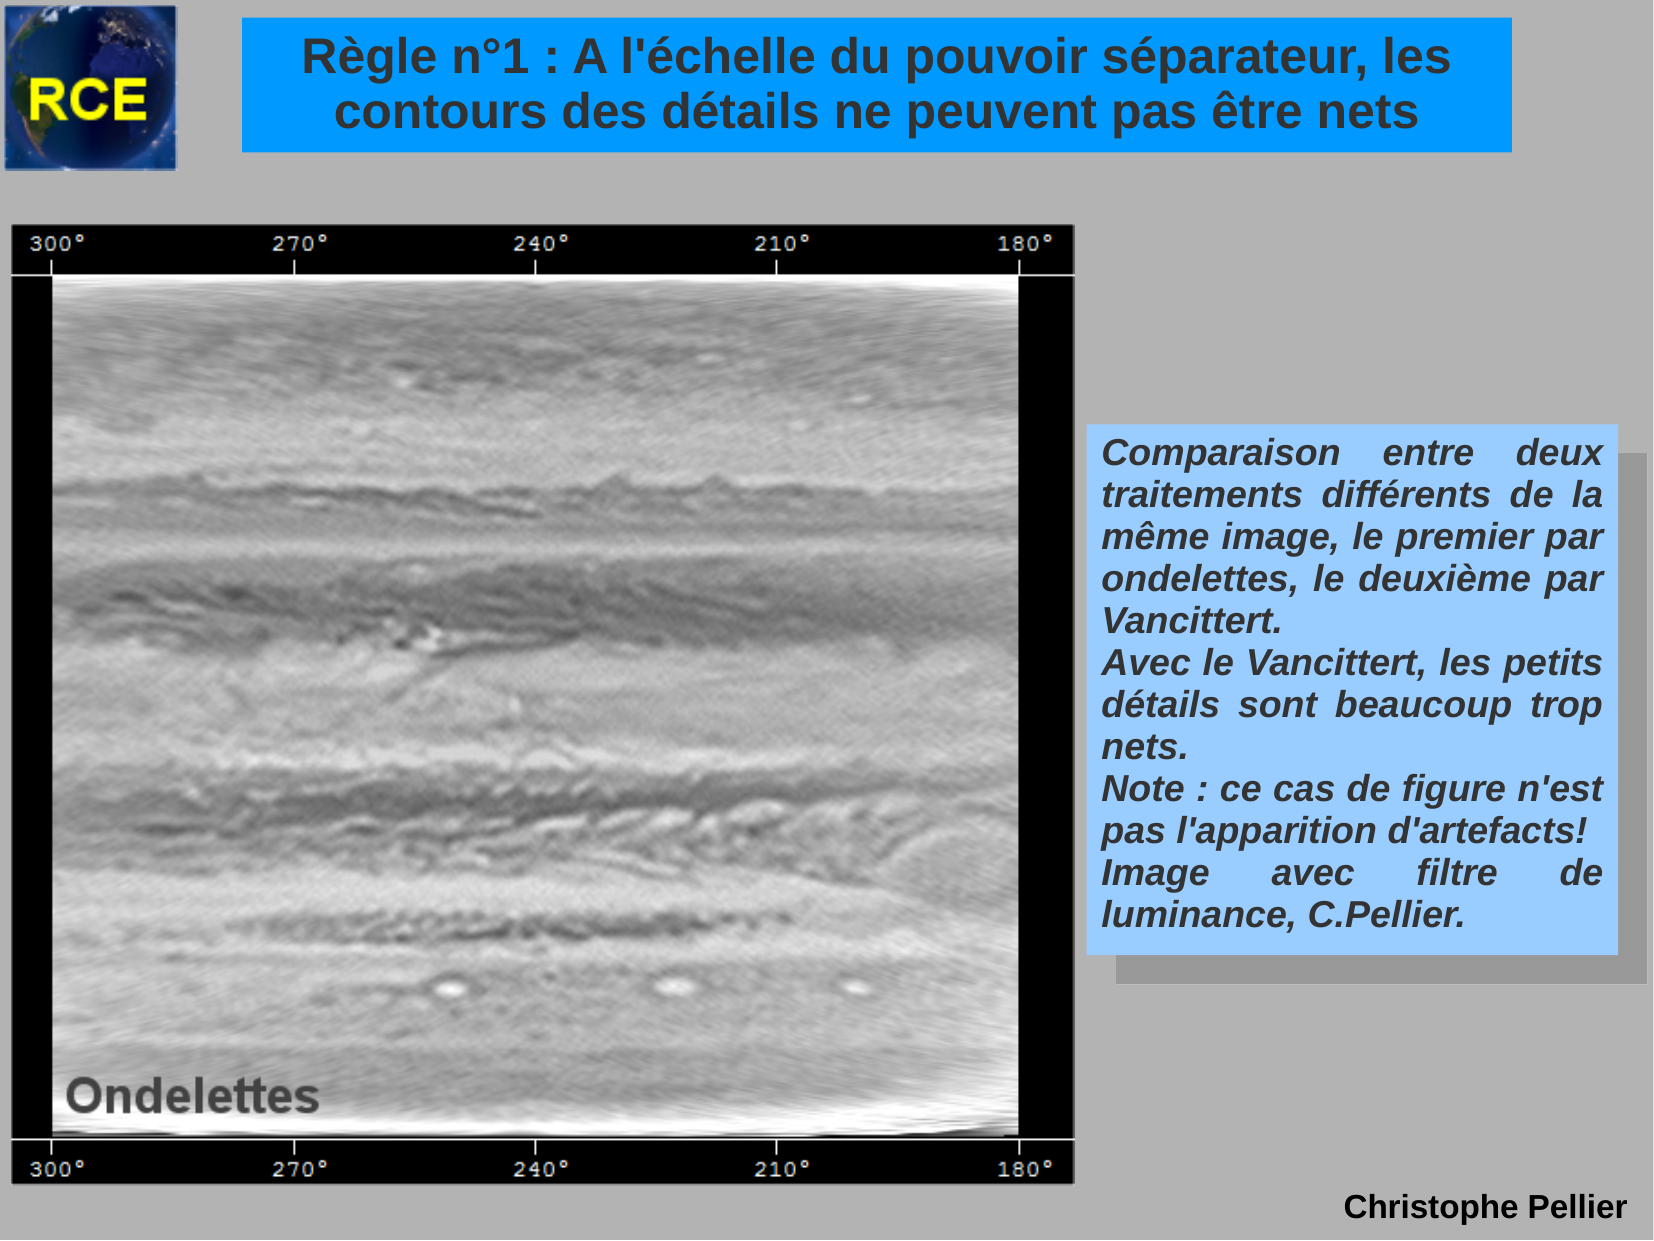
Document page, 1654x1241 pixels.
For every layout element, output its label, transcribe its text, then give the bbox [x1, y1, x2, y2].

picture [4, 5, 178, 171]
text_box Comparaison entre deux traitements différents de la même image, le premier par ondelettes, le deuxième par Vancittert. Avec le Vancittert, les petits détails sont beaucoup trop nets. Note : ce cas de figure n'est pas l'apparition d'artefacts! Image avec filtre de luminance, C.Pellier. [1086, 424, 1619, 956]
text_box Christophe Pellier [1328, 1181, 1654, 1241]
text_box Règle n°1 : A l'échelle du pouvoir séparateur, les contours des détails ne peuvent pas être nets [242, 17, 1512, 153]
picture [11, 224, 1075, 1186]
